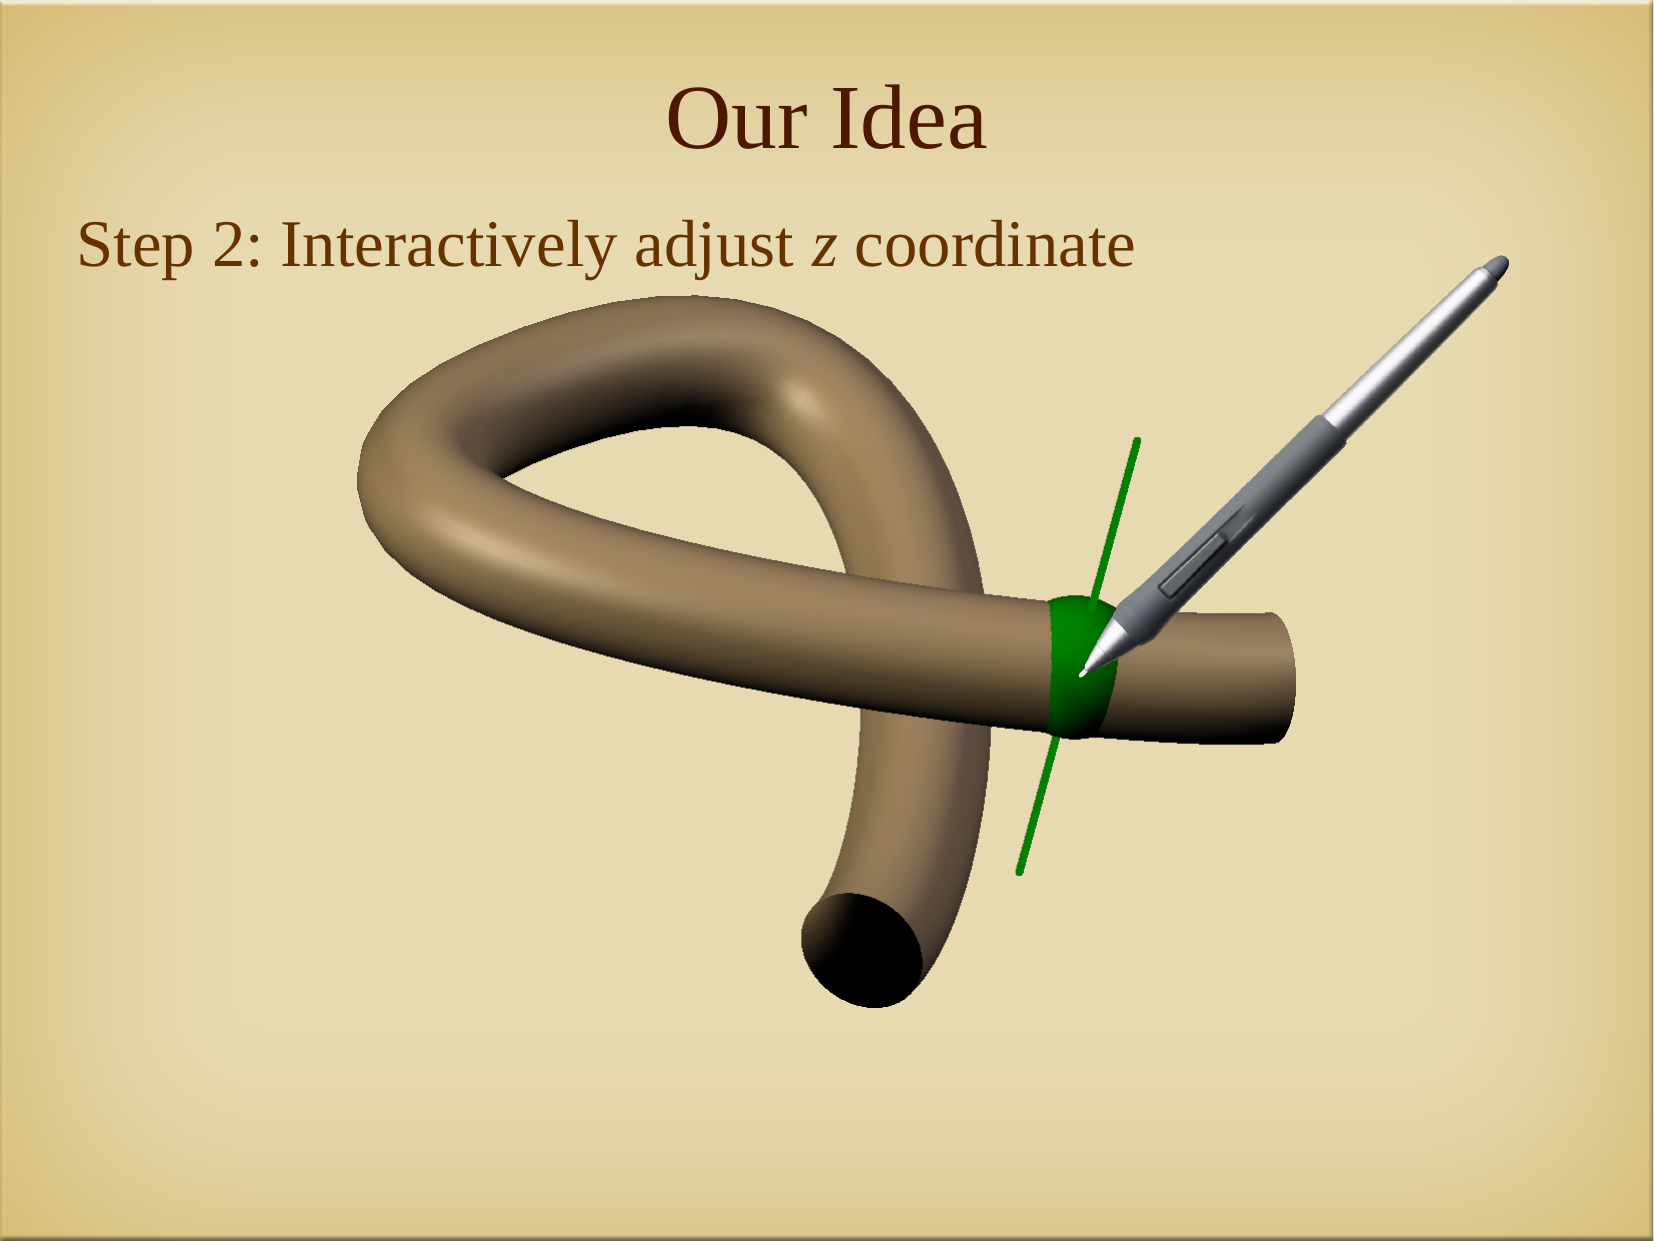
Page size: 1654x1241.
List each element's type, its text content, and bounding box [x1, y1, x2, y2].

picture [0, 0, 1654, 1241]
title Our Idea [59, 58, 1595, 178]
list Step 2: Interactively adjust z coordinate [59, 206, 1595, 1182]
